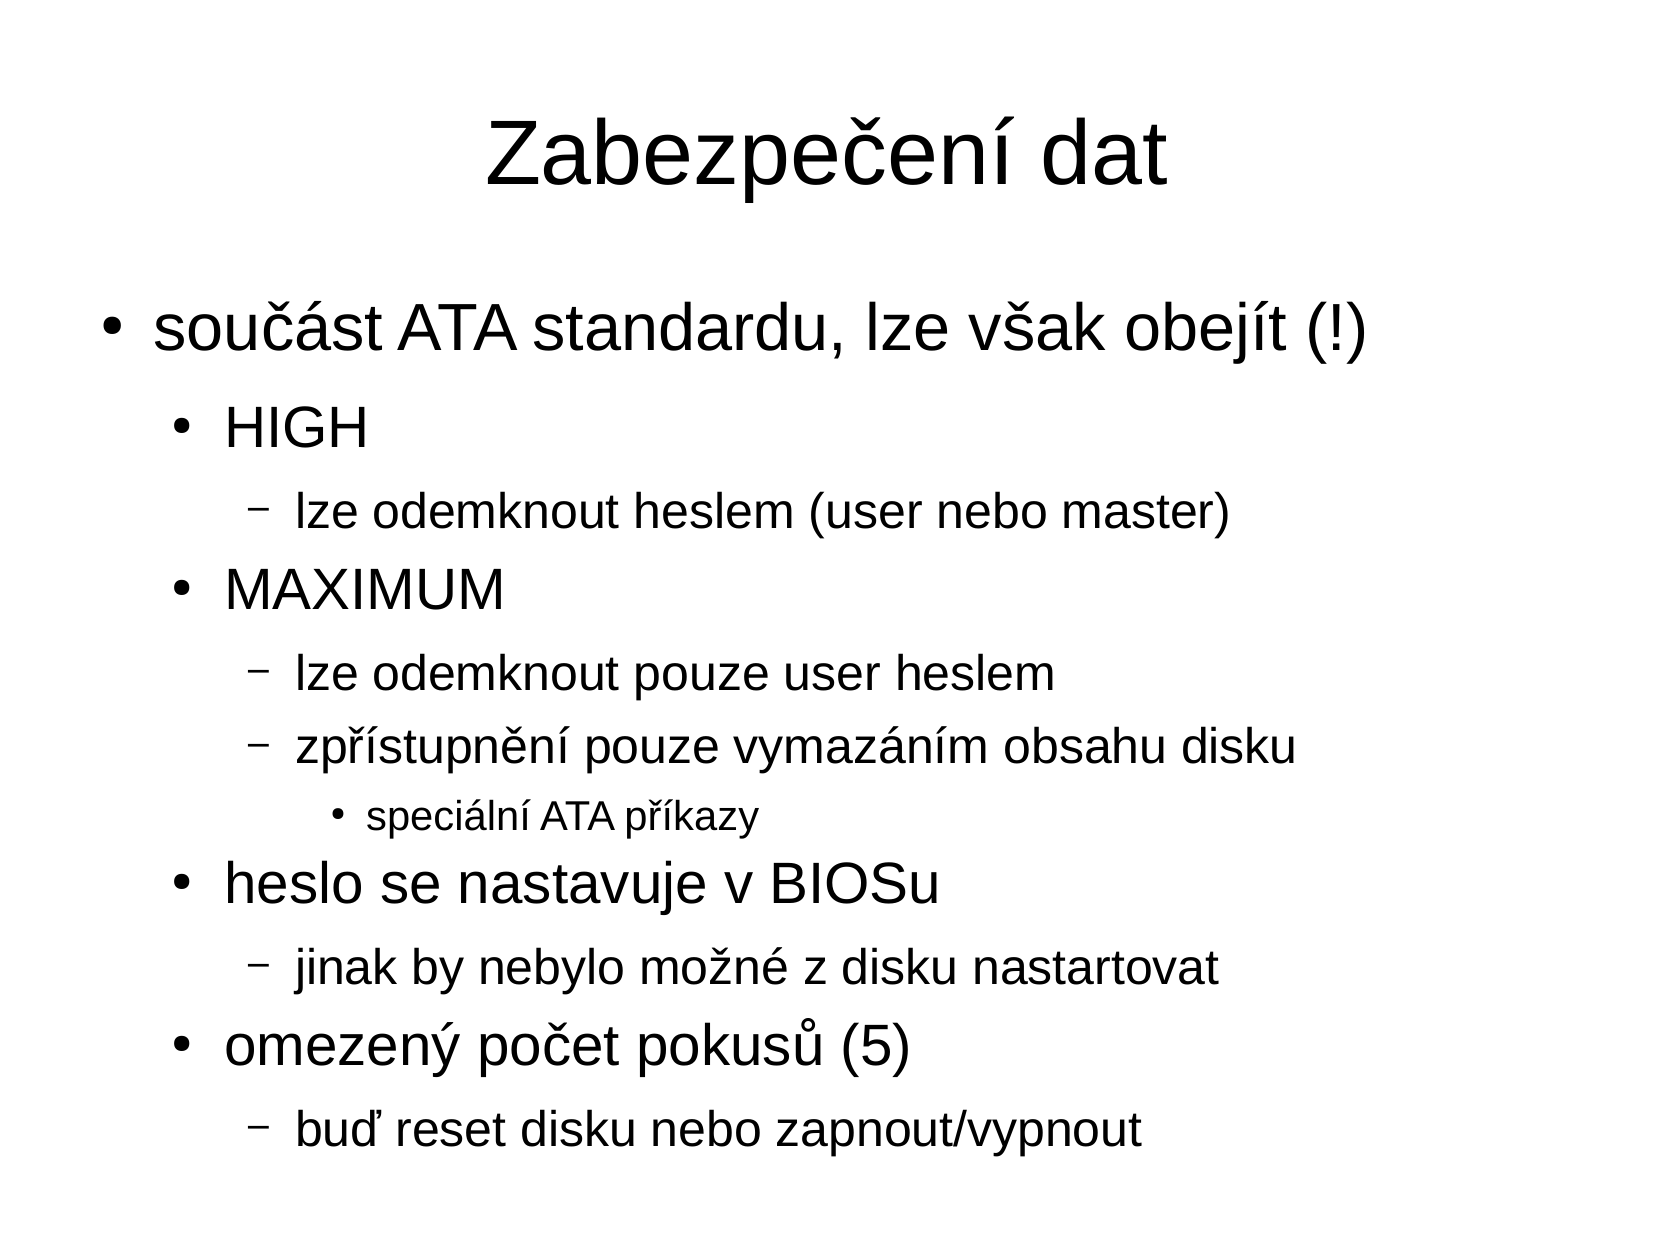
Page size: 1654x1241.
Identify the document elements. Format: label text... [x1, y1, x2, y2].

list součást ATA standardu, lze však obejít (!) HIGH lze odemknout heslem (user nebo master) MAXIMUM lze odemknout pouze user heslem zpřístupnění pouze vymazáním obsahu disku speciální ATA příkazy heslo se nastavuje v BIOSu jinak by nebylo možné z disku nastartovat omezený počet pokusů (5) buď reset disku nebo zapnout/vypnout [82, 290, 1571, 1158]
title Zabezpečení dat [82, 56, 1571, 250]
